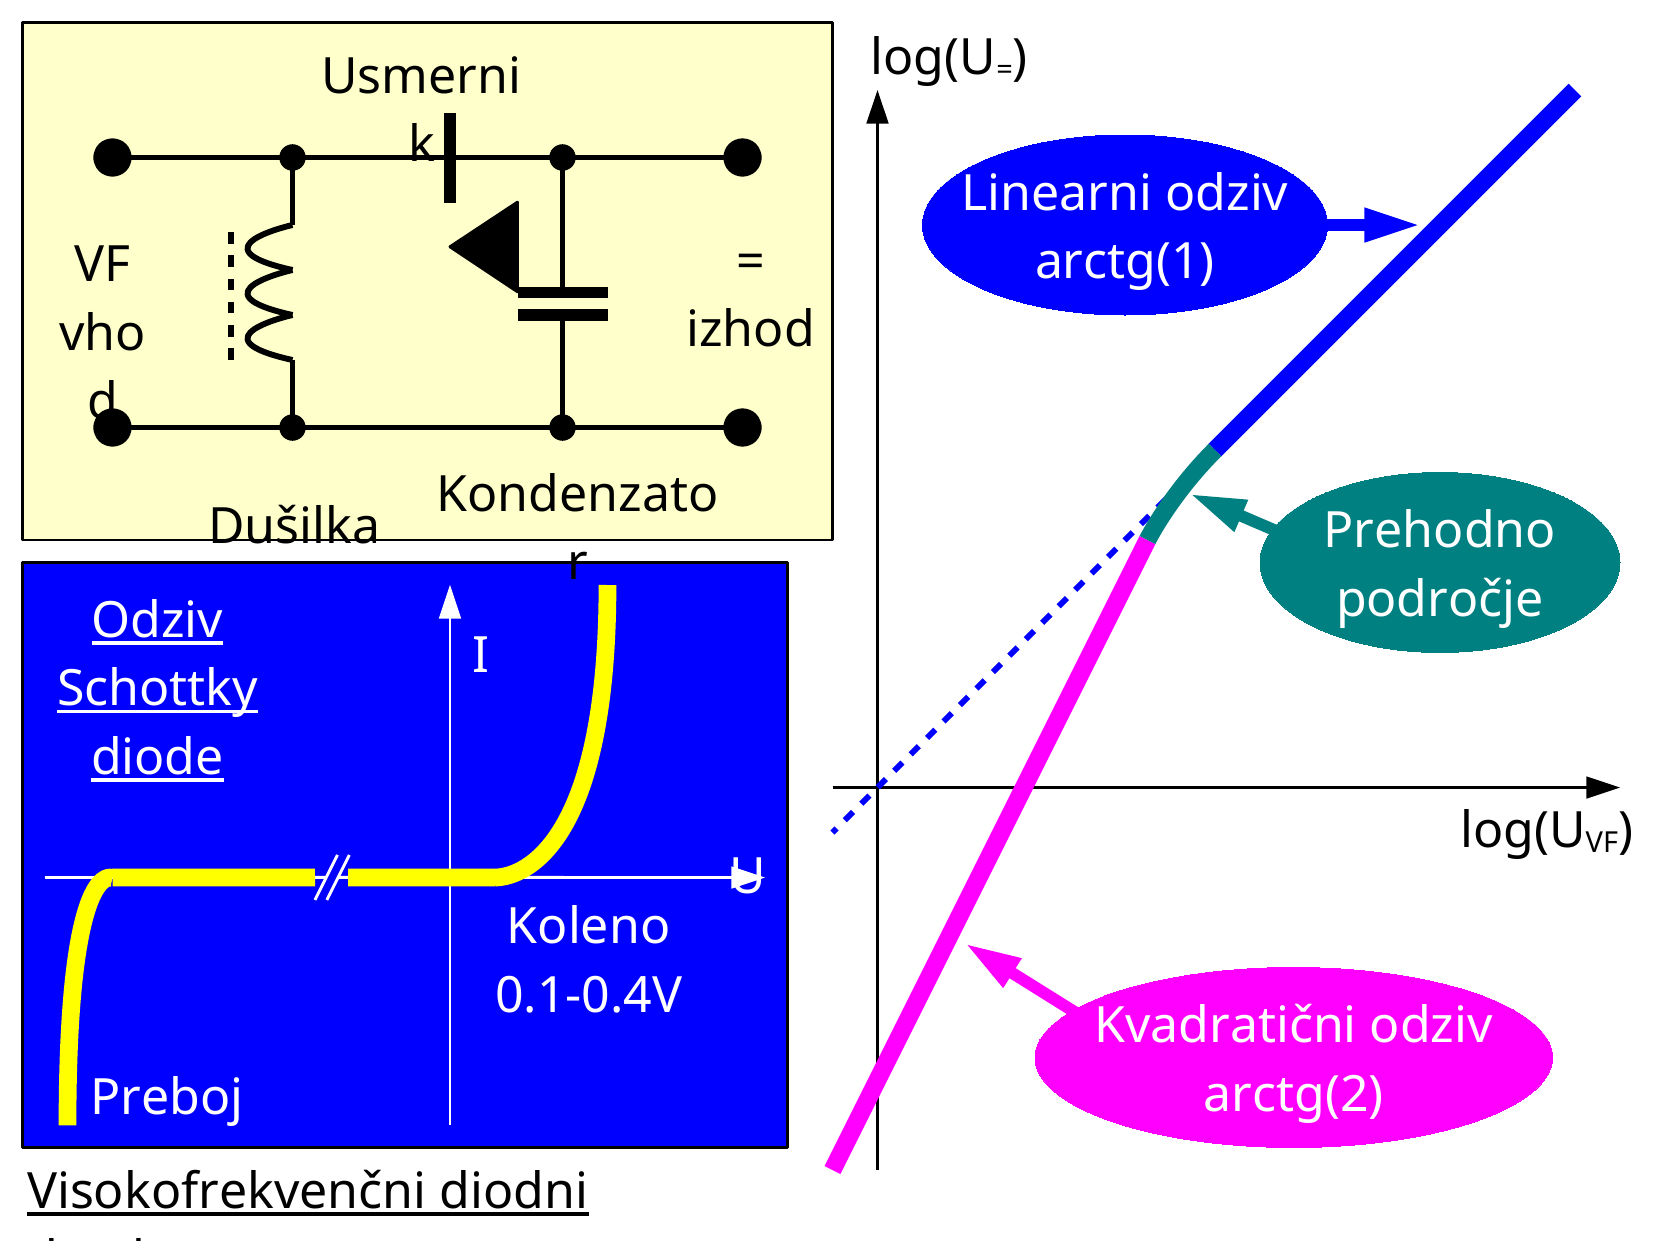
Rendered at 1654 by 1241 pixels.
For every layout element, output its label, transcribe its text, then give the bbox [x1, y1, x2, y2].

text_box [22, 562, 788, 1148]
text_box Koleno 0.1-0.4V [476, 890, 702, 1012]
text_box Usmernik [309, 39, 535, 101]
text_box Odziv Schottky diode [45, 584, 271, 766]
text_box [234, 517, 250, 541]
text_box I [472, 584, 518, 646]
text_box = izhod [681, 225, 820, 346]
text_box [252, 517, 266, 540]
text_box [217, 517, 237, 539]
text_box log(U=) [847, 21, 1051, 99]
text_box Kvadratični odziv arctg(2) [1035, 967, 1553, 1148]
text_box log(UVF) [1456, 793, 1637, 871]
text_box Dušilka [208, 455, 389, 517]
text_box [333, 517, 344, 529]
text_box Visokofrekvenčni diodni detektor [27, 1154, 788, 1216]
text_box Preboj [90, 1026, 248, 1087]
text_box [359, 530, 372, 540]
text_box Kondenzator [431, 458, 724, 519]
text_box [321, 517, 329, 541]
text_box Prehodno področje [1260, 472, 1621, 653]
text_box VF vhod [45, 228, 161, 350]
text_box [334, 531, 344, 541]
text_box [308, 517, 316, 541]
text_box [282, 517, 303, 541]
text_box [340, 517, 372, 541]
text_box [271, 517, 292, 541]
text_box Linearni odziv arctg(1) [922, 135, 1328, 316]
text_box U [729, 806, 775, 867]
text_box [22, 22, 833, 541]
